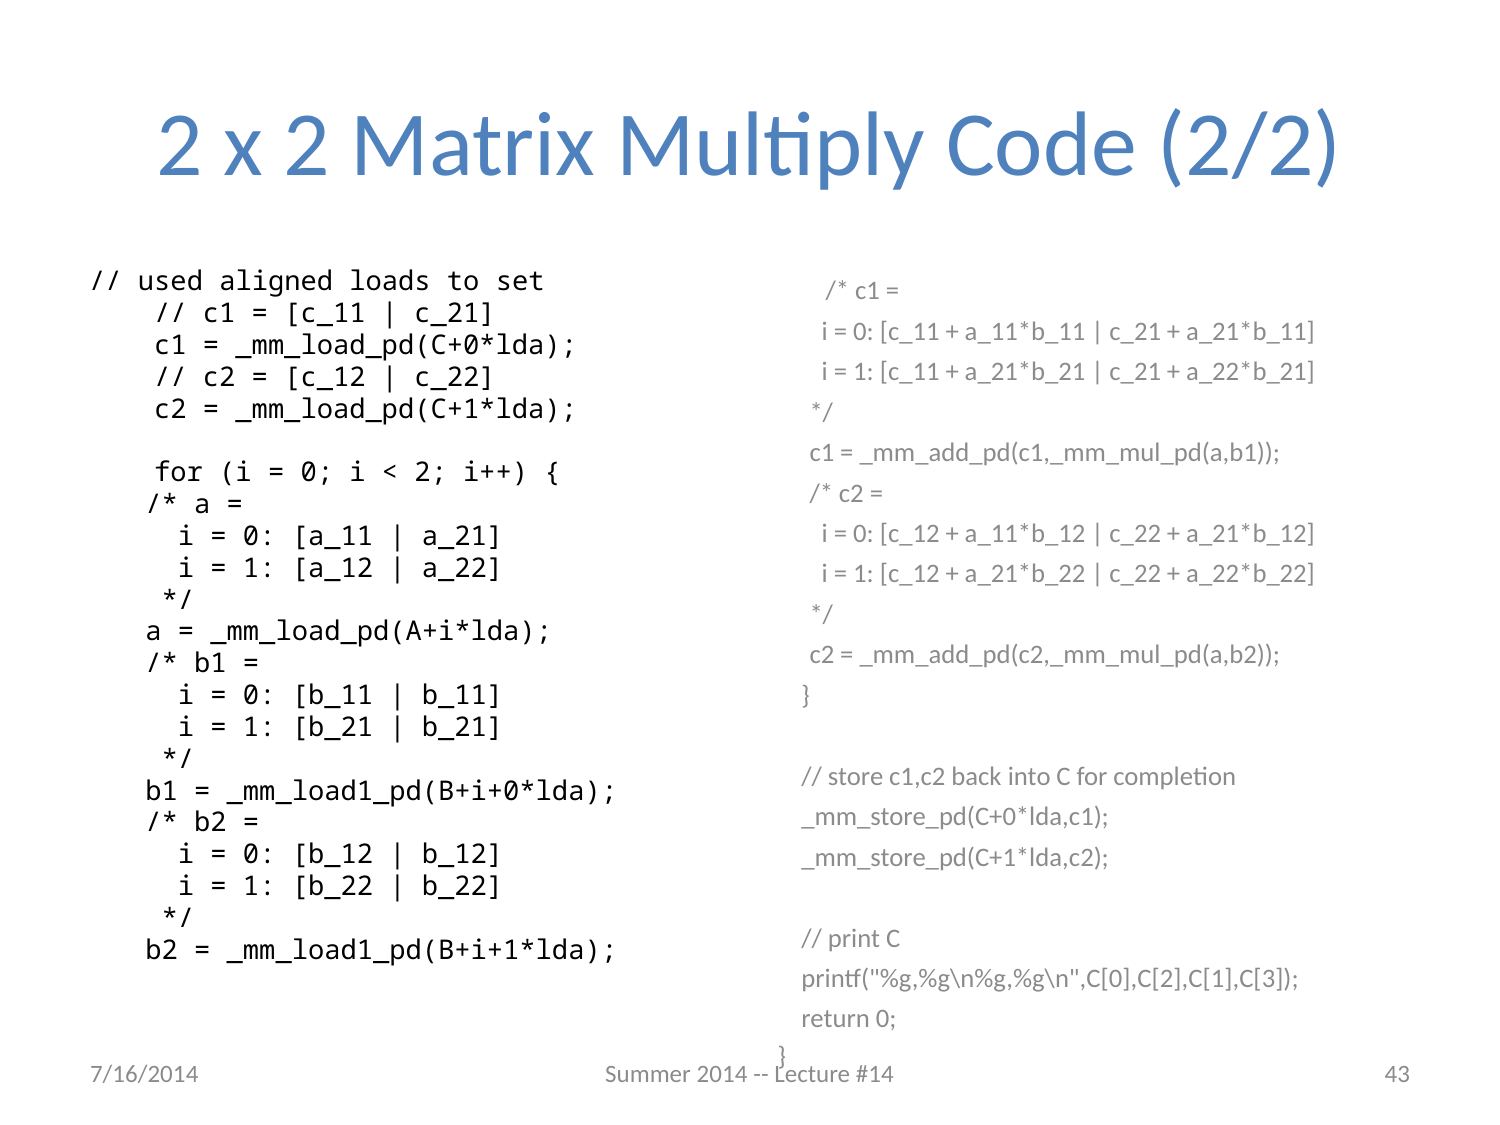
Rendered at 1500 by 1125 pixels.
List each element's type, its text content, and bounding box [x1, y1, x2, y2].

list /* c1 = i = 0: [c_11 + a_11*b_11 | c_21 + a_21*b_11] i = 1: [c_11 + a_21*b_21 | c_21 + a_22*b_21] */ c1 = _mm_add_pd(c1,_mm_mul_pd(a,b1)); /* c2 = i = 0: [c_12 + a_11*b_12 | c_22 + a_21*b_12] i = 1: [c_12 + a_21*b_22 | c_22 + a_22*b_22] */ c2 = _mm_add_pd(c2,_mm_mul_pd(a,b2)); } // store c1,c2 back into C for completion _mm_store_pd(C+0*lda,c1); _mm_store_pd(C+1*lda,c2); // print C printf("%g,%g\n%g,%g\n",C[0],C[2],C[1],C[3]); return 0; } [762, 262, 1425, 1086]
slide_number <number> [1074, 1042, 1425, 1103]
slide_number 7/16/2014 [75, 1042, 425, 1103]
title 2 x 2 Matrix Multiply Code (2/2) [75, 45, 1425, 233]
list // used aligned loads to set // c1 = [c_11 | c_21] c1 = _mm_load_pd(C+0*lda); // c2 = [c_12 | c_22] c2 = _mm_load_pd(C+1*lda); for (i = 0; i < 2; i++) { /* a = i = 0: [a_11 | a_21] i = 1: [a_12 | a_22] */ a = _mm_load_pd(A+i*lda); /* b1 = i = 0: [b_11 | b_11] i = 1: [b_21 | b_21] */ b1 = _mm_load1_pd(B+i+0*lda); /* b2 = i = 0: [b_12 | b_12] i = 1: [b_22 | b_22] */ b2 = _mm_load1_pd(B+i+1*lda); [74, 262, 762, 1005]
footer Summer 2014 -- Lecture #14 [512, 1042, 988, 1103]
